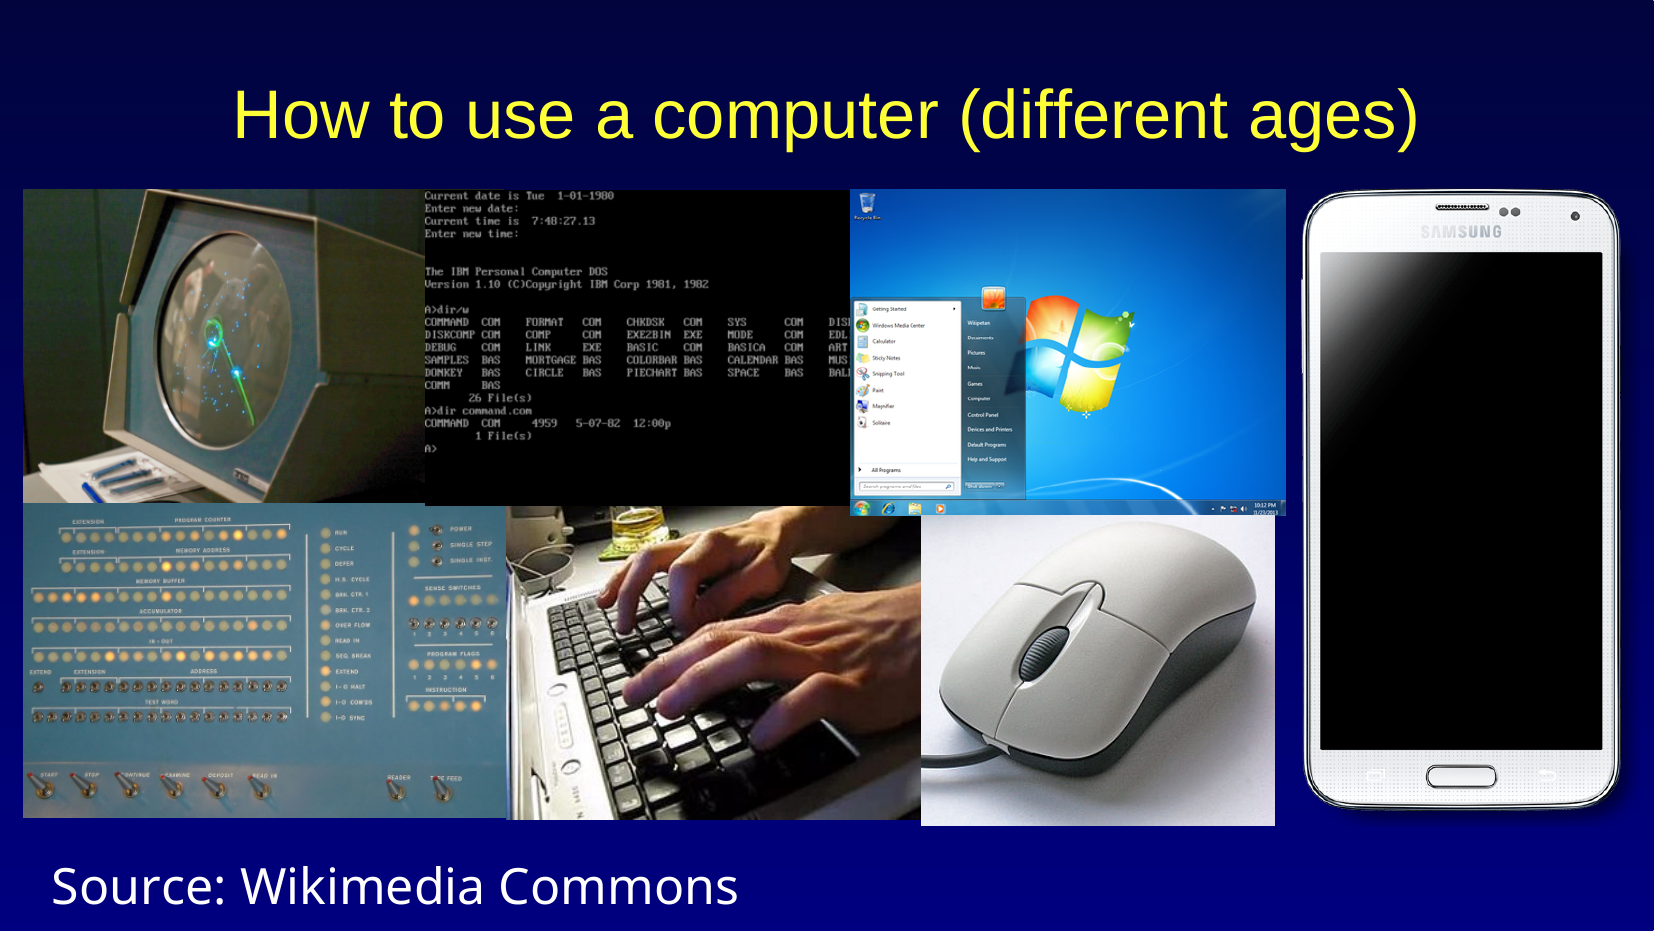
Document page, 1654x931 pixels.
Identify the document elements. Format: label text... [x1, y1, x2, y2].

picture [23, 189, 1286, 826]
text_box Source: Wikimedia Commons [51, 851, 852, 931]
title How to use a computer (different ages) [82, 37, 1571, 193]
picture [1287, 178, 1640, 827]
